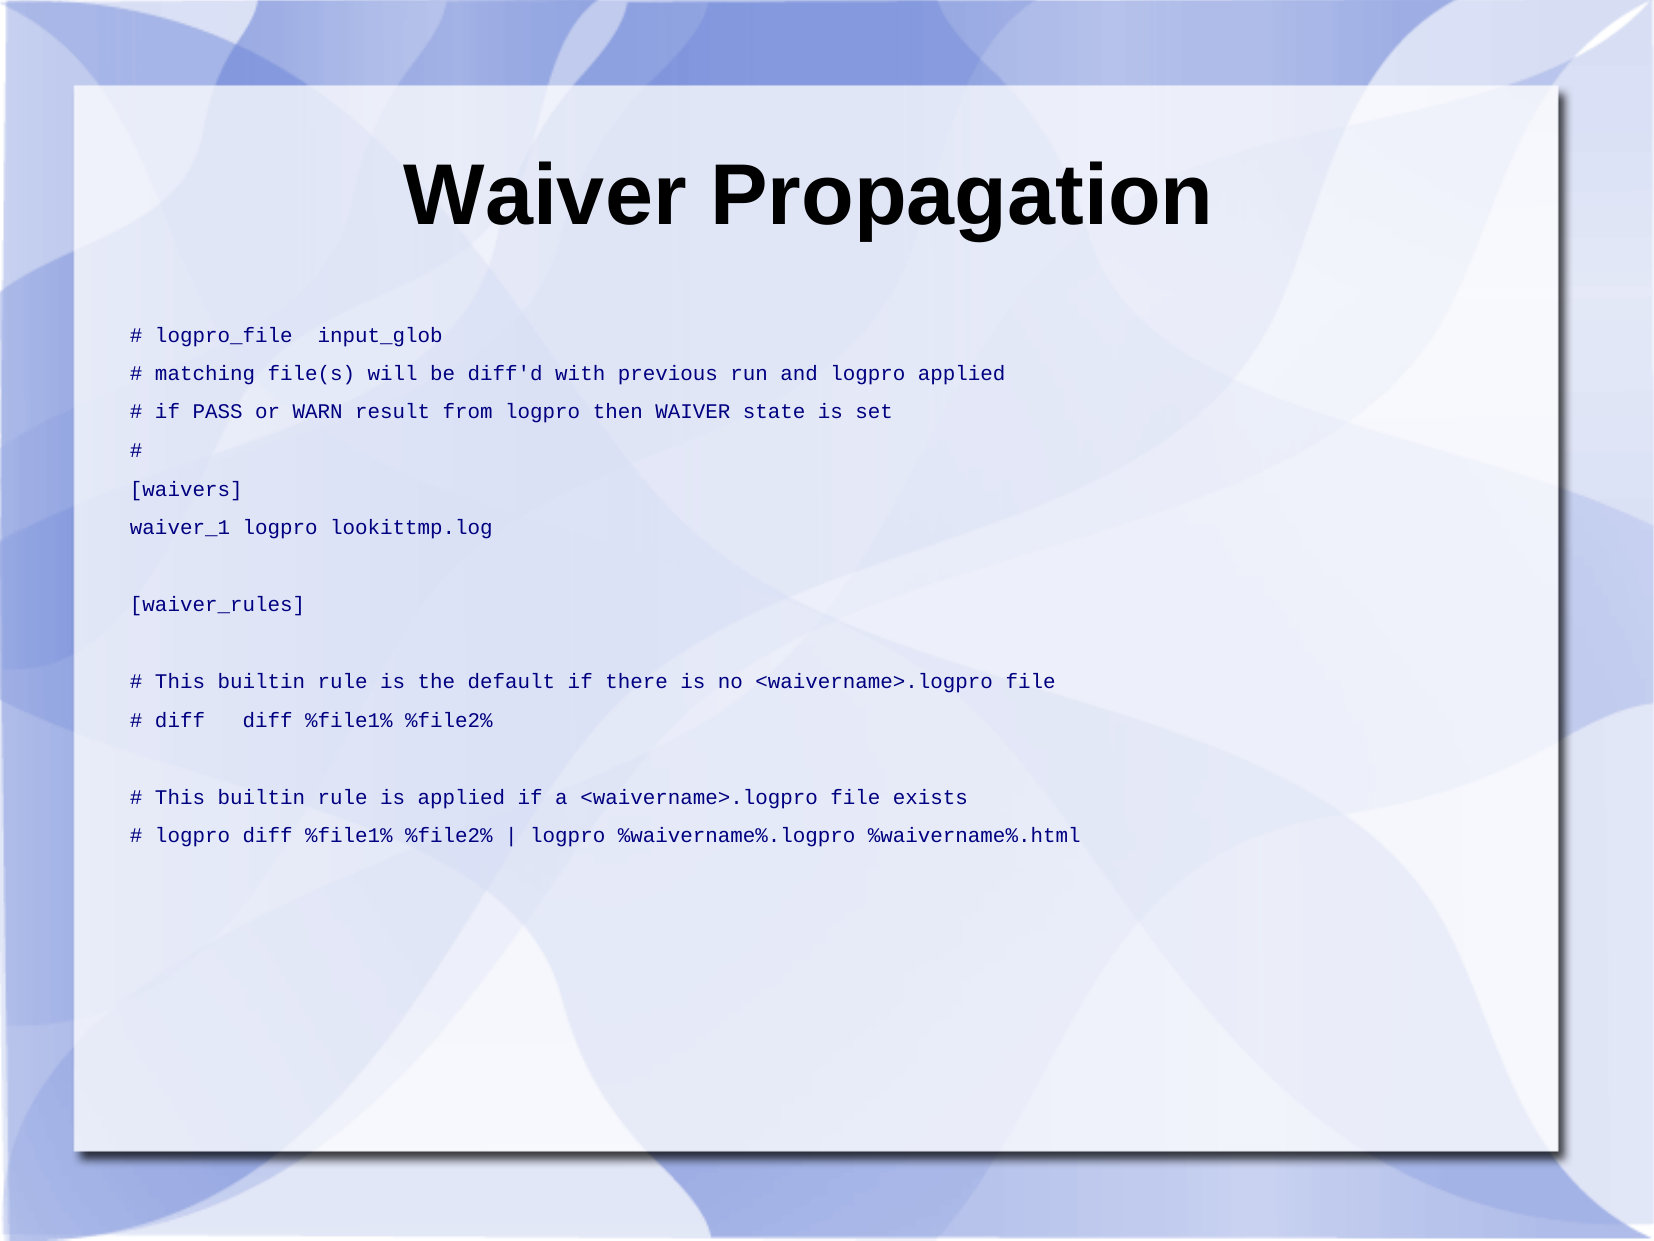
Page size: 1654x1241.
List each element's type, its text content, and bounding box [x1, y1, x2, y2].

list # logpro_file input_glob # matching file(s) will be diff'd with previous run and logpro applied # if PASS or WARN result from logpro then WAIVER state is set # [waivers] waiver_1 logpro lookittmp.log [waiver_rules] # This builtin rule is the default if there is no <waivername>.logpro file # diff diff %file1% %file2% # This builtin rule is applied if a <waivername>.logpro file exists # logpro diff %file1% %file2% | logpro %waivername%.logpro %waivername%.html [129, 324, 1489, 1030]
title Waiver Propagation [82, 98, 1536, 291]
picture [0, 0, 1654, 1241]
